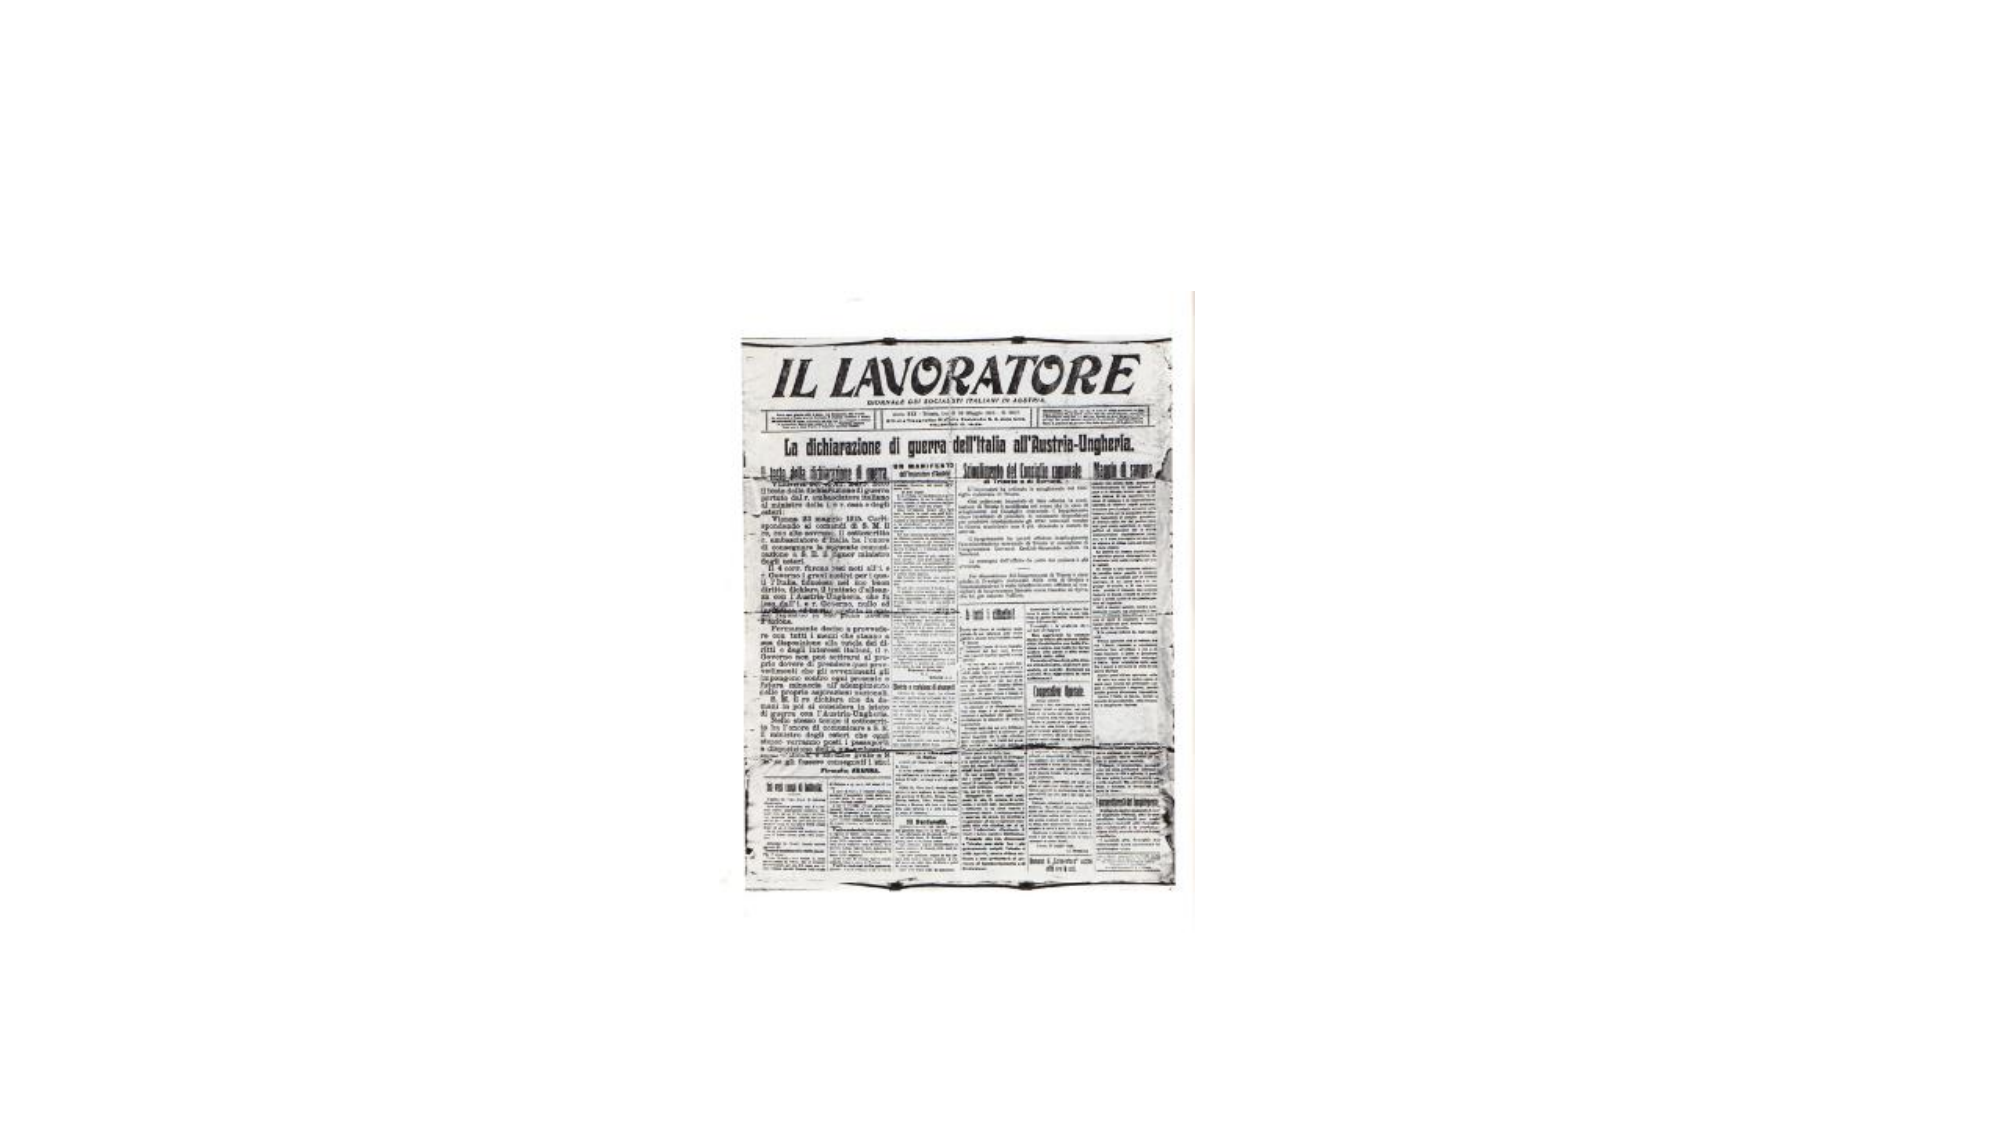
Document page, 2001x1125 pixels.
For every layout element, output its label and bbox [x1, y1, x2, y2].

picture [719, 291, 1195, 934]
